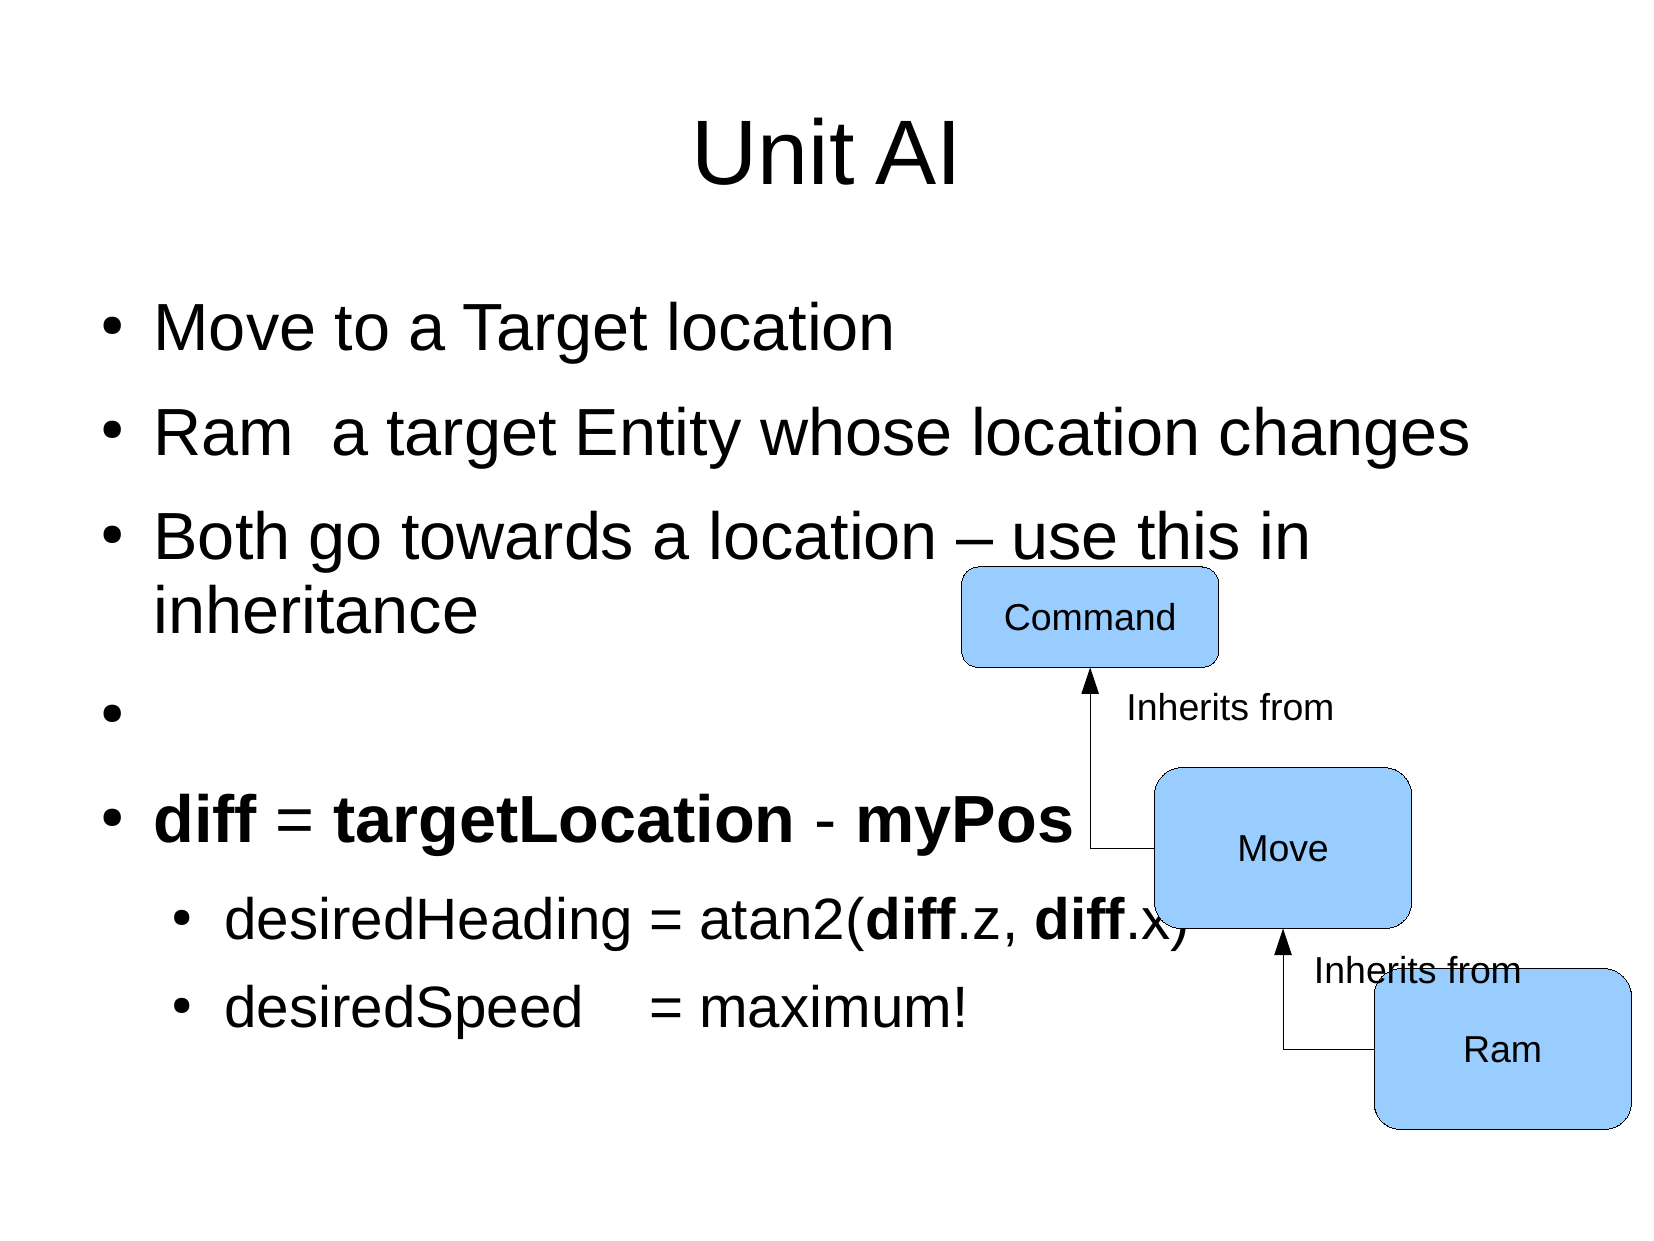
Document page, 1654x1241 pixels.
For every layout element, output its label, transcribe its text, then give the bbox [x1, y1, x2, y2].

title Unit AI [82, 49, 1571, 257]
text_box Ram [1374, 968, 1632, 1130]
text_box Inherits from [1111, 679, 1375, 737]
text_box Command [961, 566, 1219, 668]
list Move to a Target location Ram a target Entity whose location changes Both go towards a location – use this in inheritance diff = targetLocation - myPos desiredHeading = atan2(diff.z, diff.x) desiredSpeed = maximum! [82, 290, 1571, 1109]
text_box Move [1154, 767, 1412, 929]
text_box Inherits from [1299, 941, 1562, 999]
